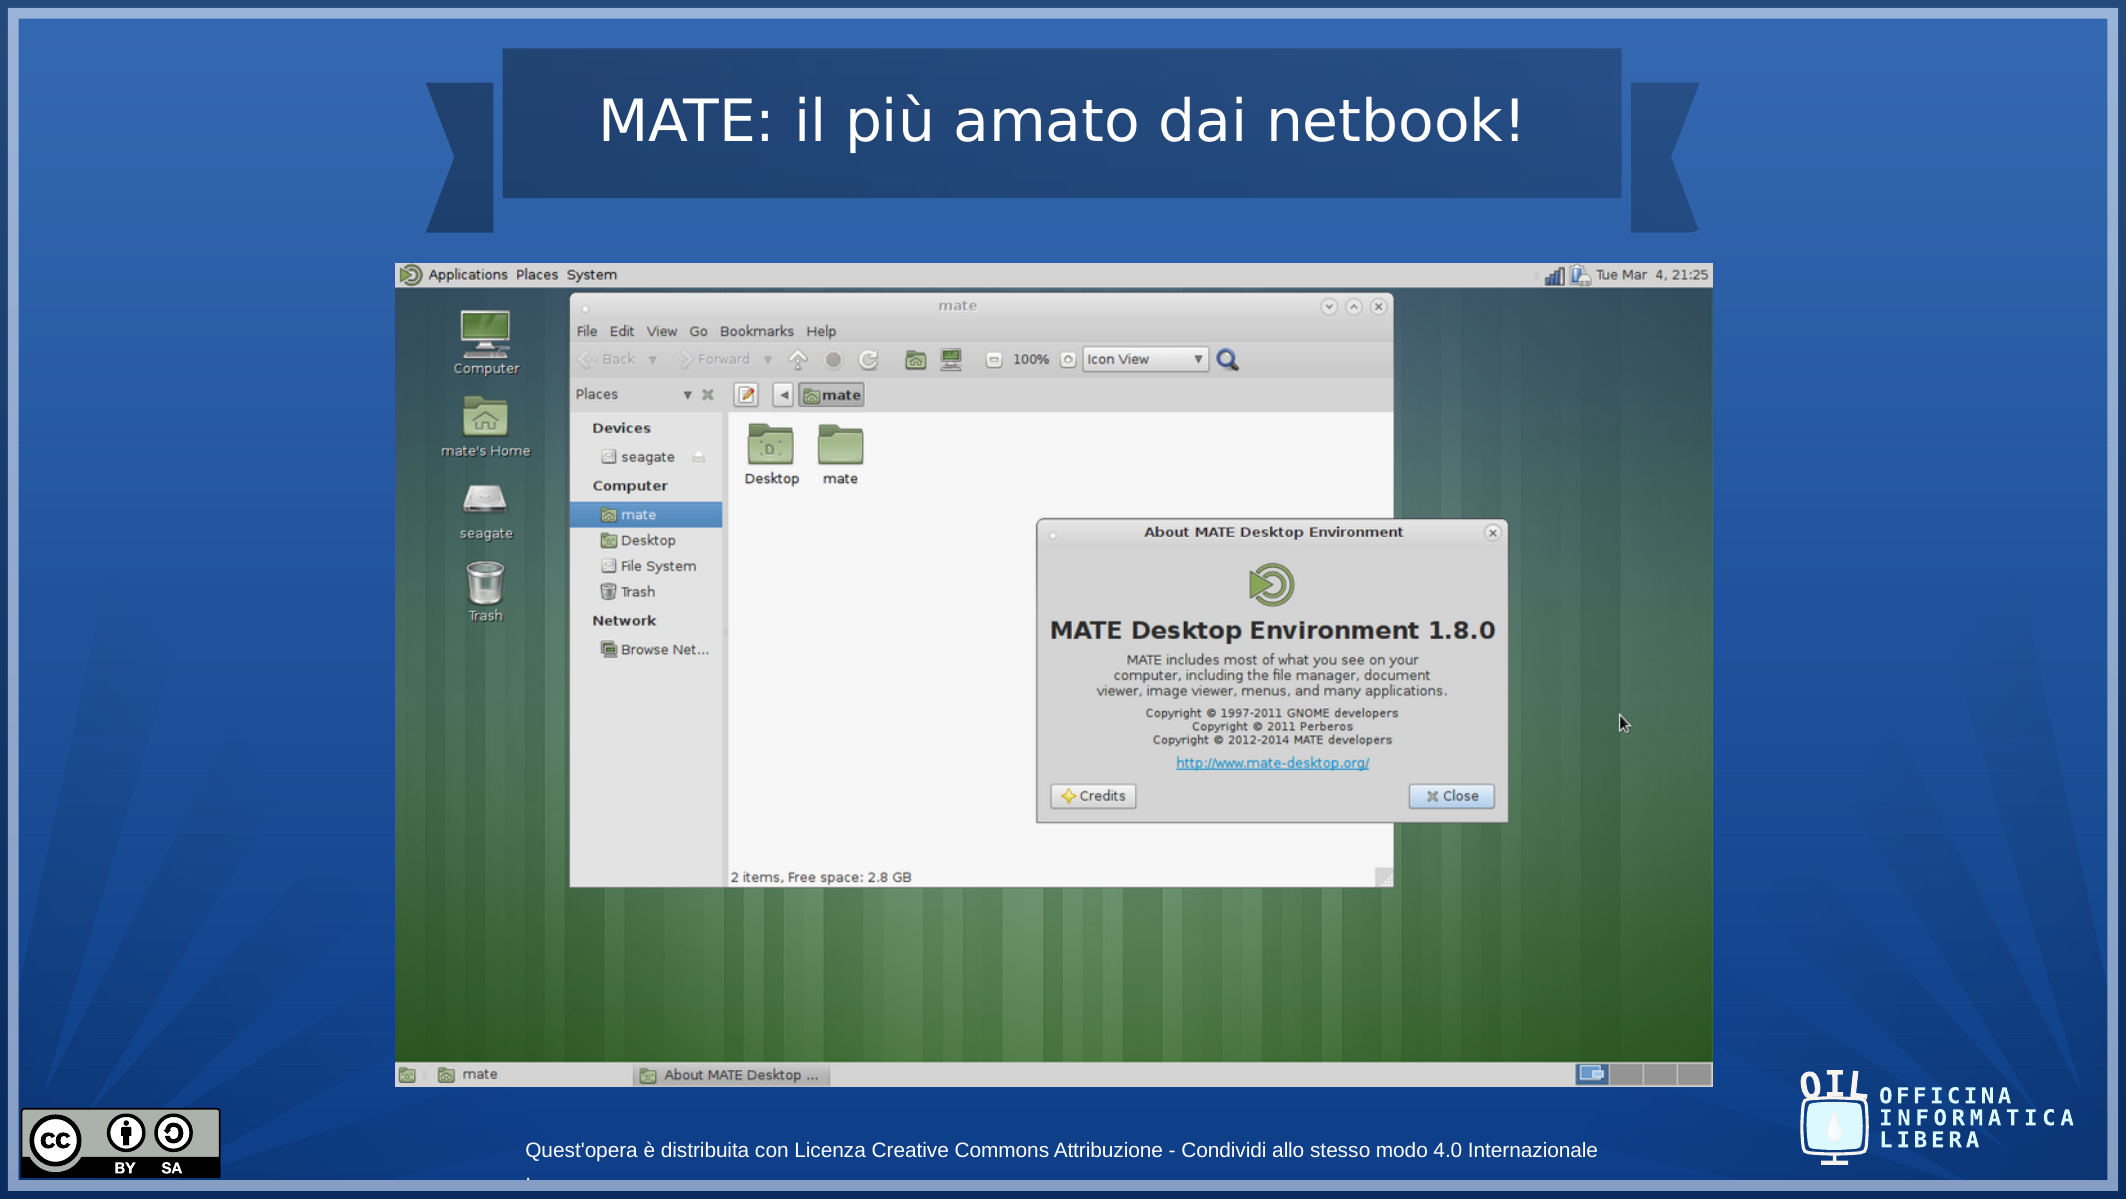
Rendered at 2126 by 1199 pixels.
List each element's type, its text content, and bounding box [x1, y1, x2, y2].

picture [20, 1107, 221, 1178]
text_box Quest'opera è distribuita con Licenza Creative Commons Attribuzione - Condividi allo stesso modo 4.0 Internazionale. [510, 1131, 1619, 1193]
title MATE: il più amato dai netbook! [501, 45, 1625, 198]
picture [1720, 940, 2126, 1199]
picture [395, 263, 1713, 1087]
